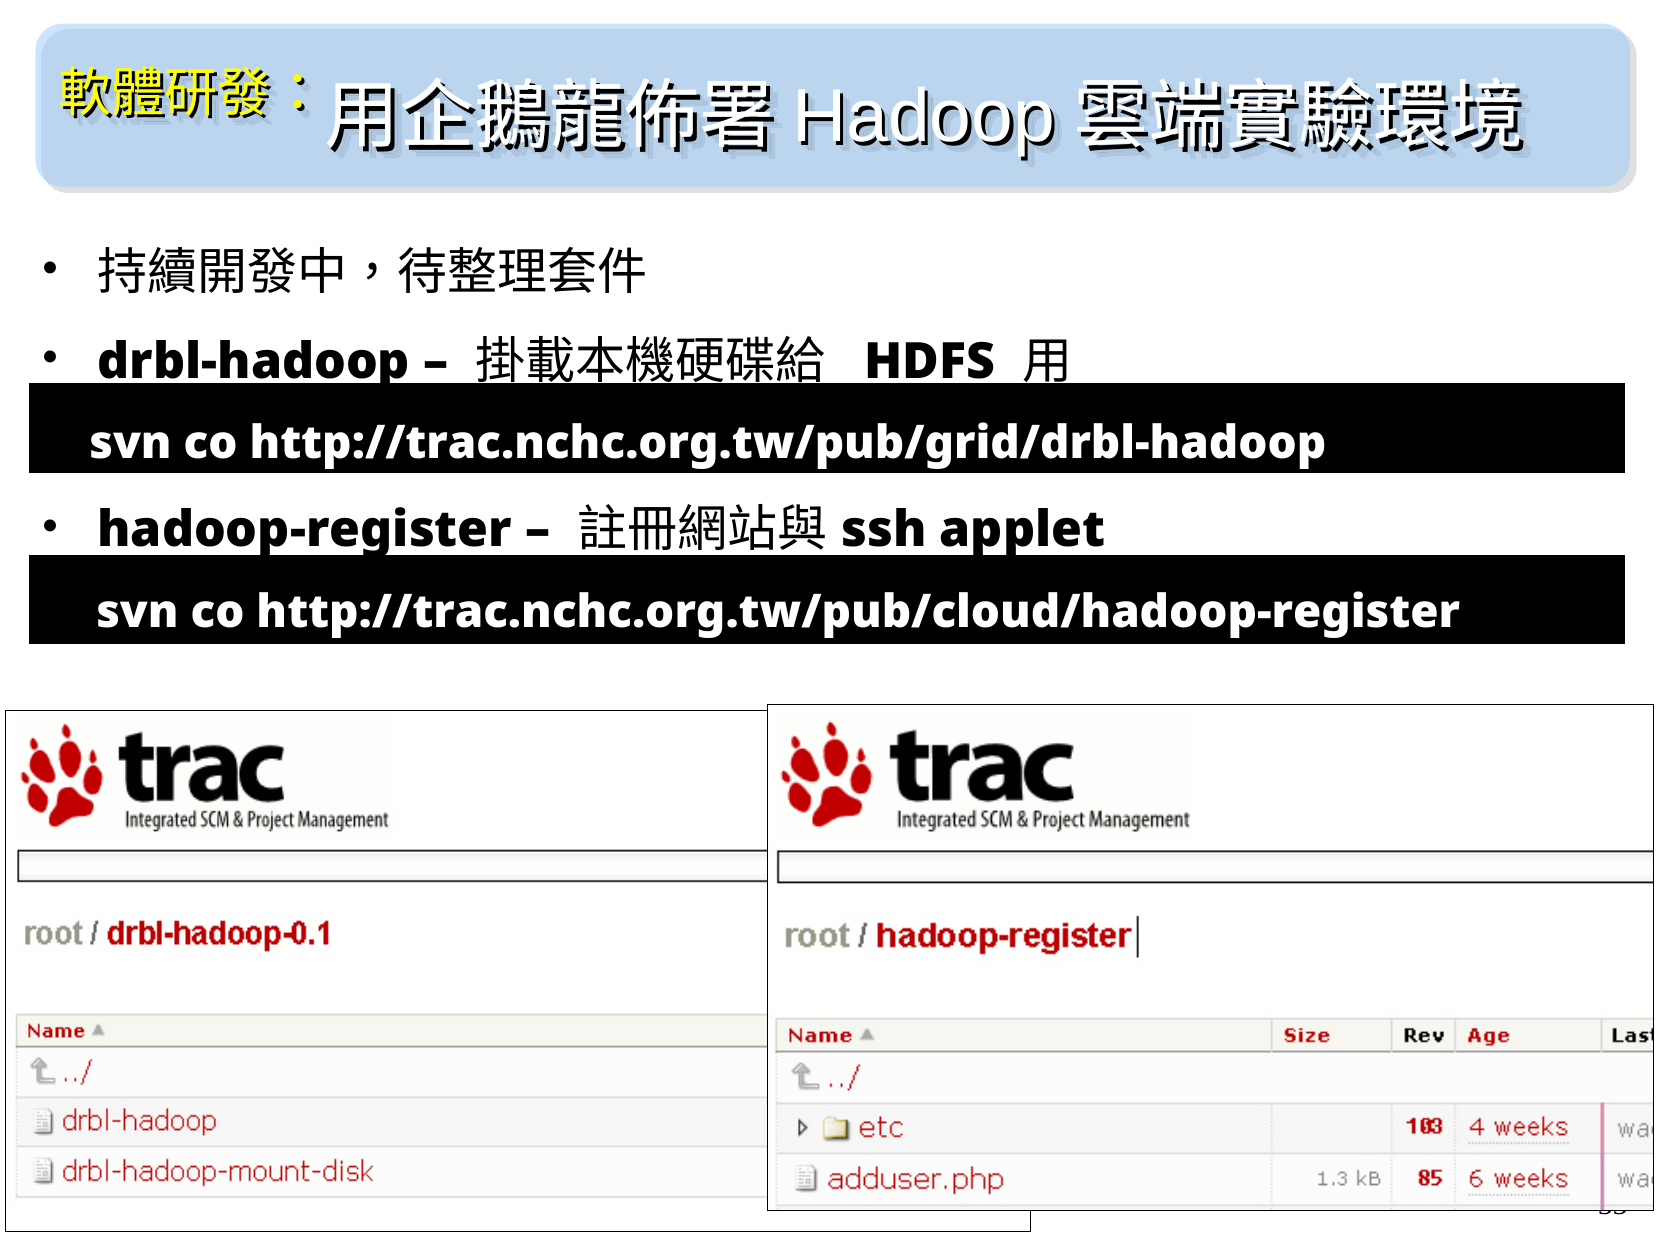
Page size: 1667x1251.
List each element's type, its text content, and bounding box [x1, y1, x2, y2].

picture [5, 704, 1654, 1232]
text_box 軟體研發：用企鵝龍佈署Hadoop雲端實驗環境 [35, 23, 1630, 187]
text_box [29, 555, 1625, 644]
list 持續開發中，待整理套件 drbl-hadoop – 掛載本機硬碟給 HDFS 用 svn co http://trac.nchc.org.tw/pub/grid/drbl-hadoop hadoop-register – 註冊網站與ssh applet svn co http://trac.nchc.org.tw/pub/cloud/hadoop-register [41, 231, 1625, 628]
text_box [29, 383, 41, 473]
